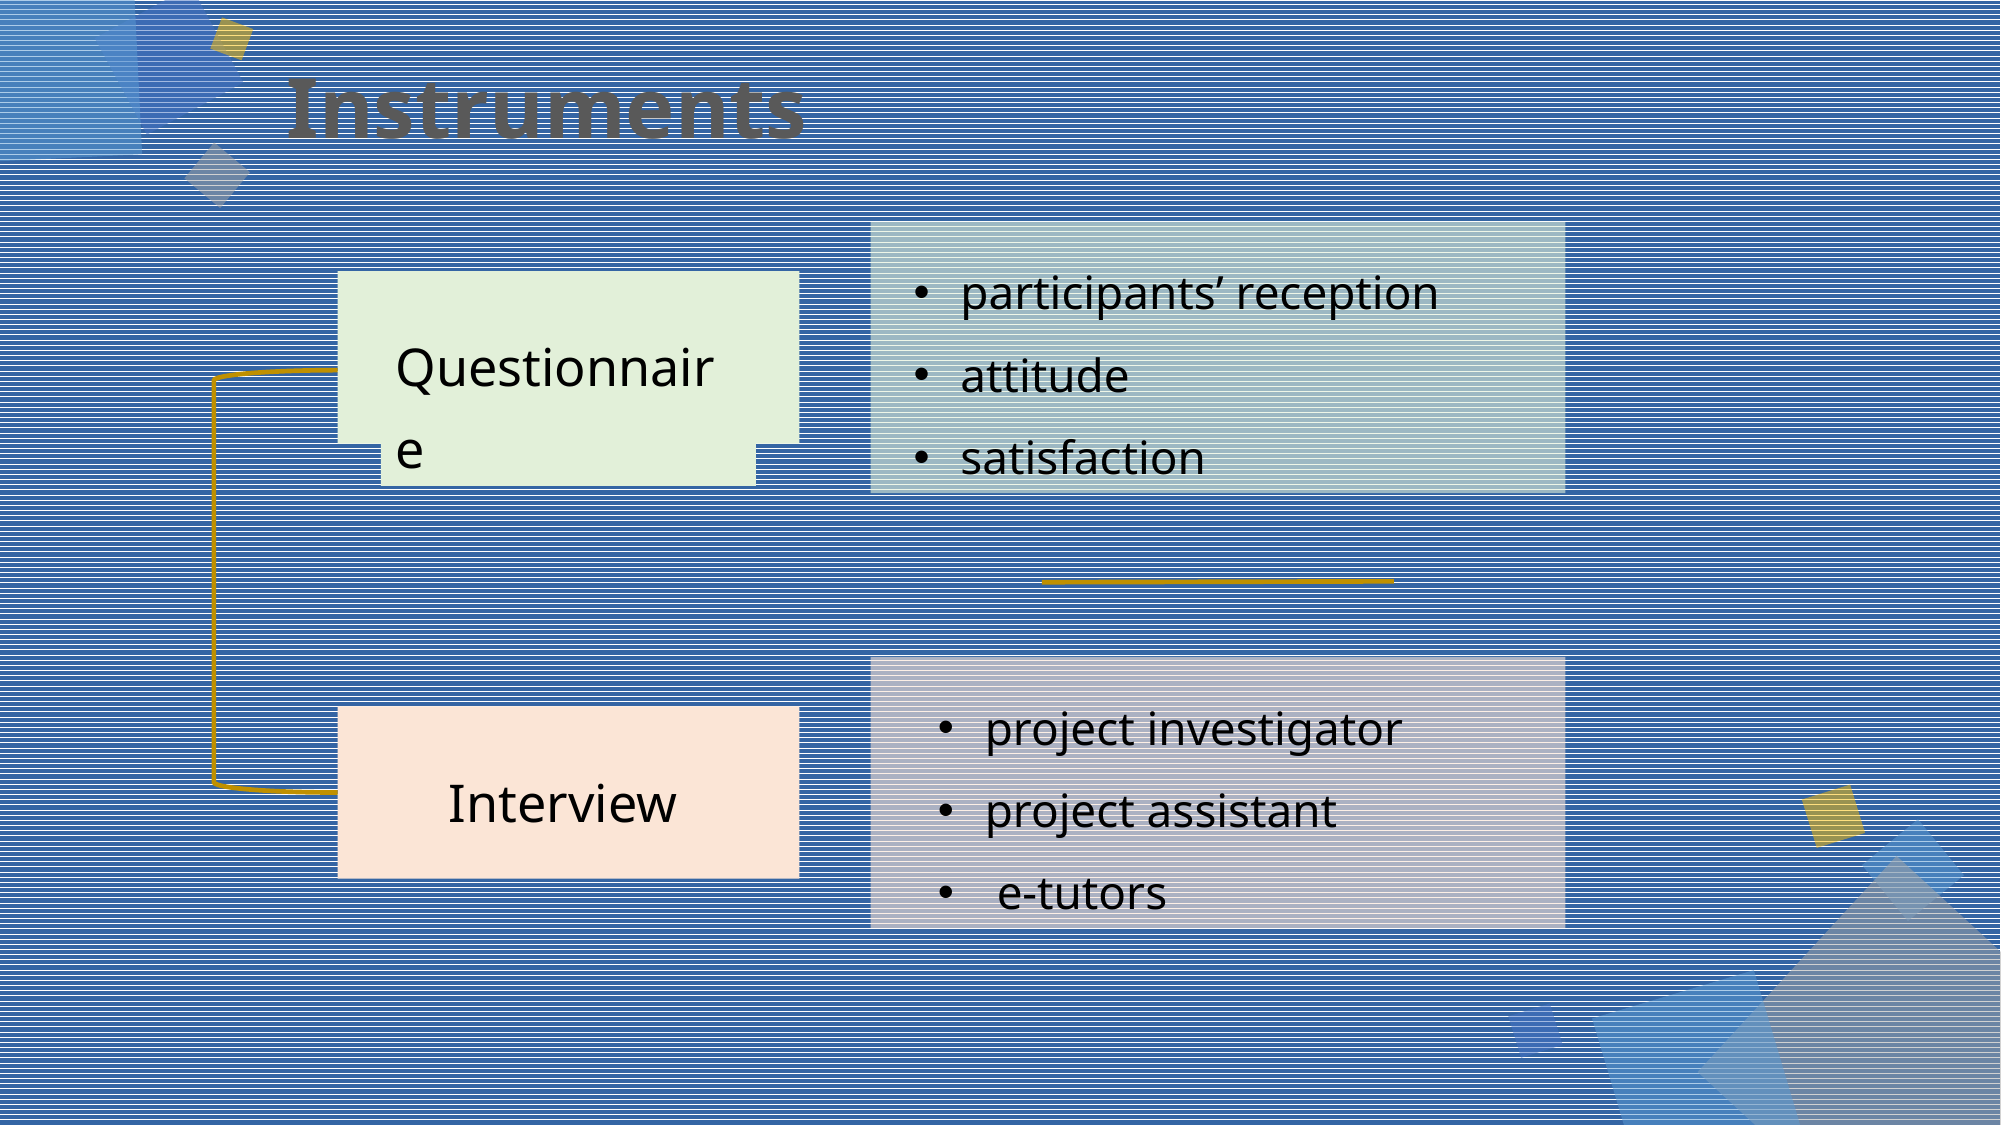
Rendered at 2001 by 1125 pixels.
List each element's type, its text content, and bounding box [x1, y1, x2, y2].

text_box participants’ reception attitude satisfaction [898, 229, 1566, 492]
text_box Interview [434, 743, 703, 840]
text_box [870, 656, 1566, 929]
text_box [337, 271, 800, 444]
text_box [870, 221, 1566, 494]
text_box project investigator project assistant e-tutors [923, 664, 1419, 927]
text_box Questionnaire [380, 308, 756, 486]
text_box [337, 706, 800, 879]
list Instruments [271, 35, 1180, 189]
